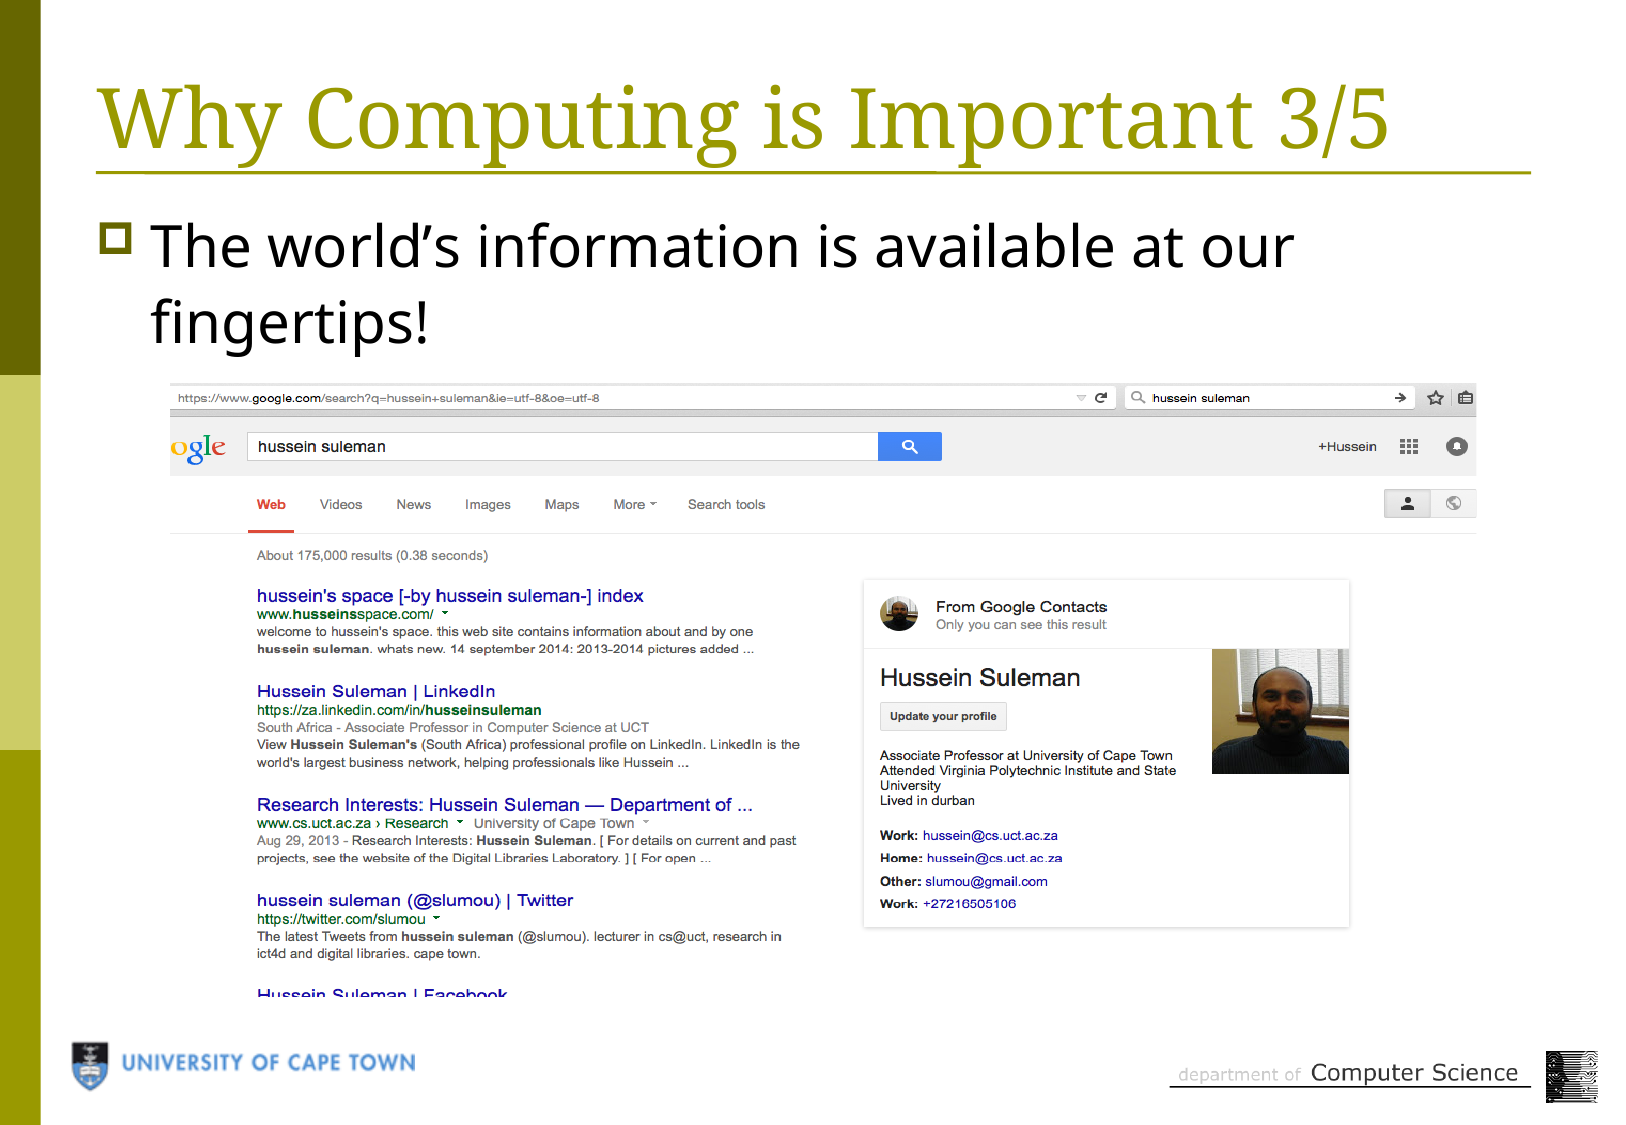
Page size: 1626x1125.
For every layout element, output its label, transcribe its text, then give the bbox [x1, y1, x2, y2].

picture [170, 383, 1477, 997]
picture [1169, 1043, 1532, 1091]
picture [1546, 1051, 1598, 1103]
picture [61, 1024, 415, 1103]
list The world’s information is available at our fingertips! [81, 196, 1544, 1006]
title Why Computing is Important 3/5 [81, 38, 1544, 173]
